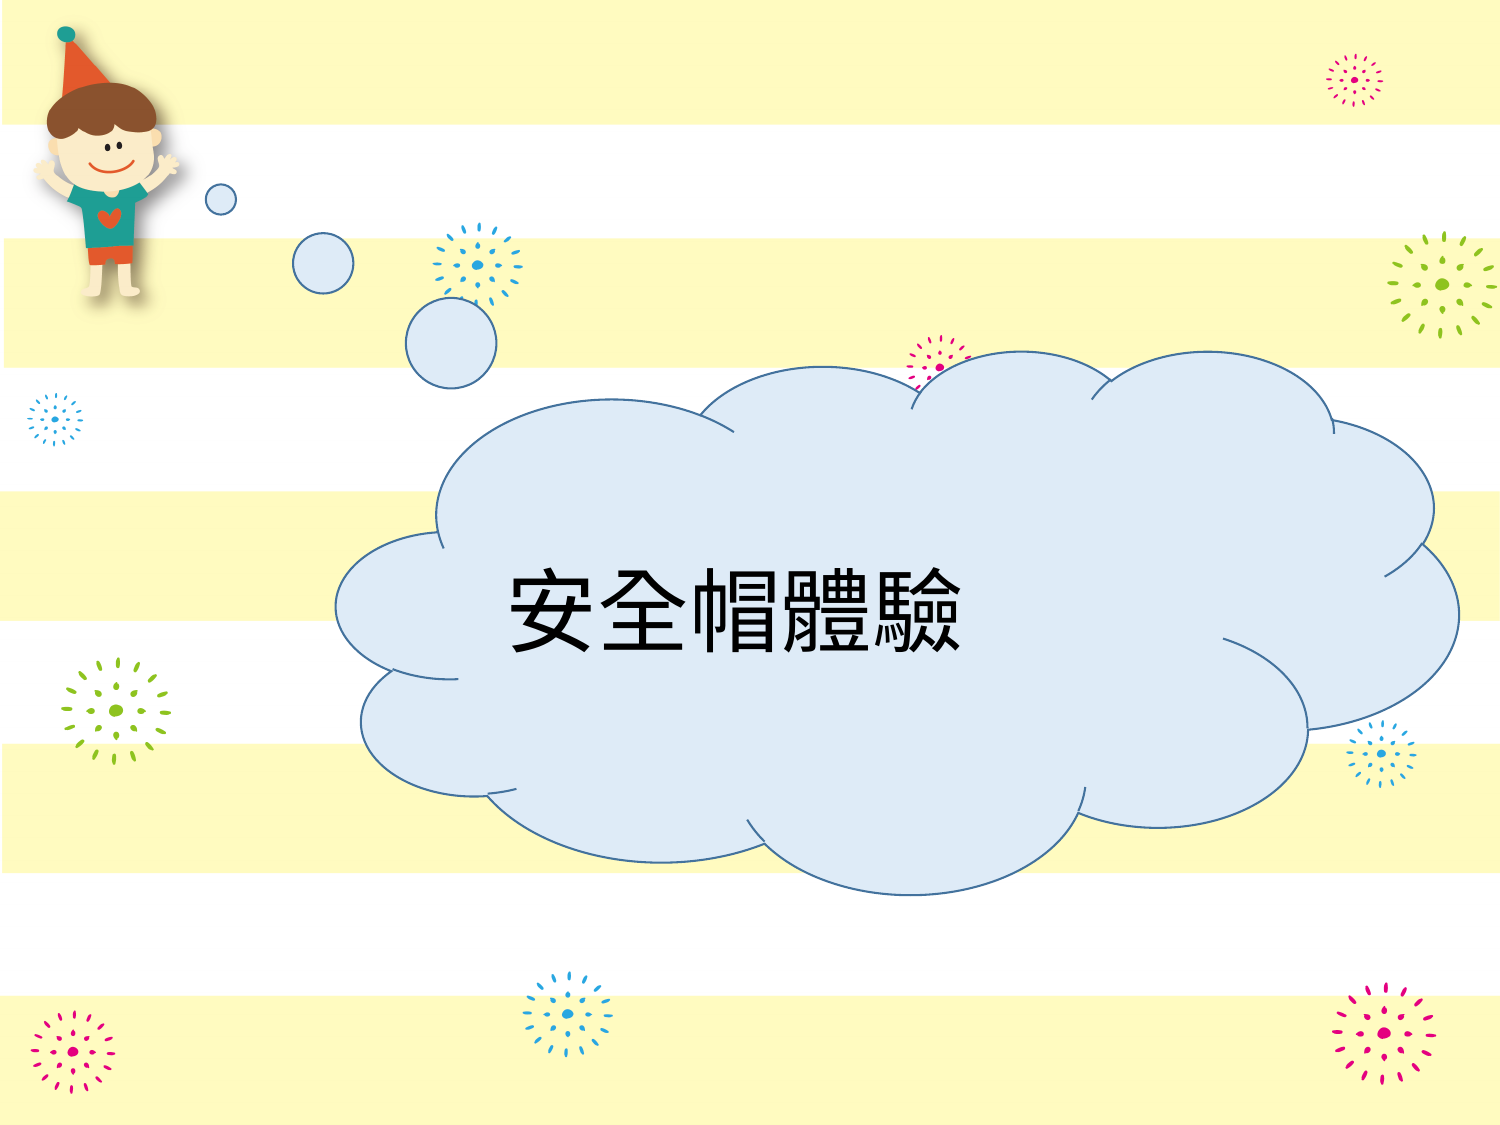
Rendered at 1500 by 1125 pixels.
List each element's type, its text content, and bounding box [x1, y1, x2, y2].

text_box 安全帽體驗 [205, 184, 236, 215]
text_box 安全帽體驗 [405, 297, 497, 389]
picture [0, 0, 1500, 1125]
text_box 安全帽體驗 [335, 351, 1460, 896]
text_box 安全帽體驗 [293, 233, 354, 294]
